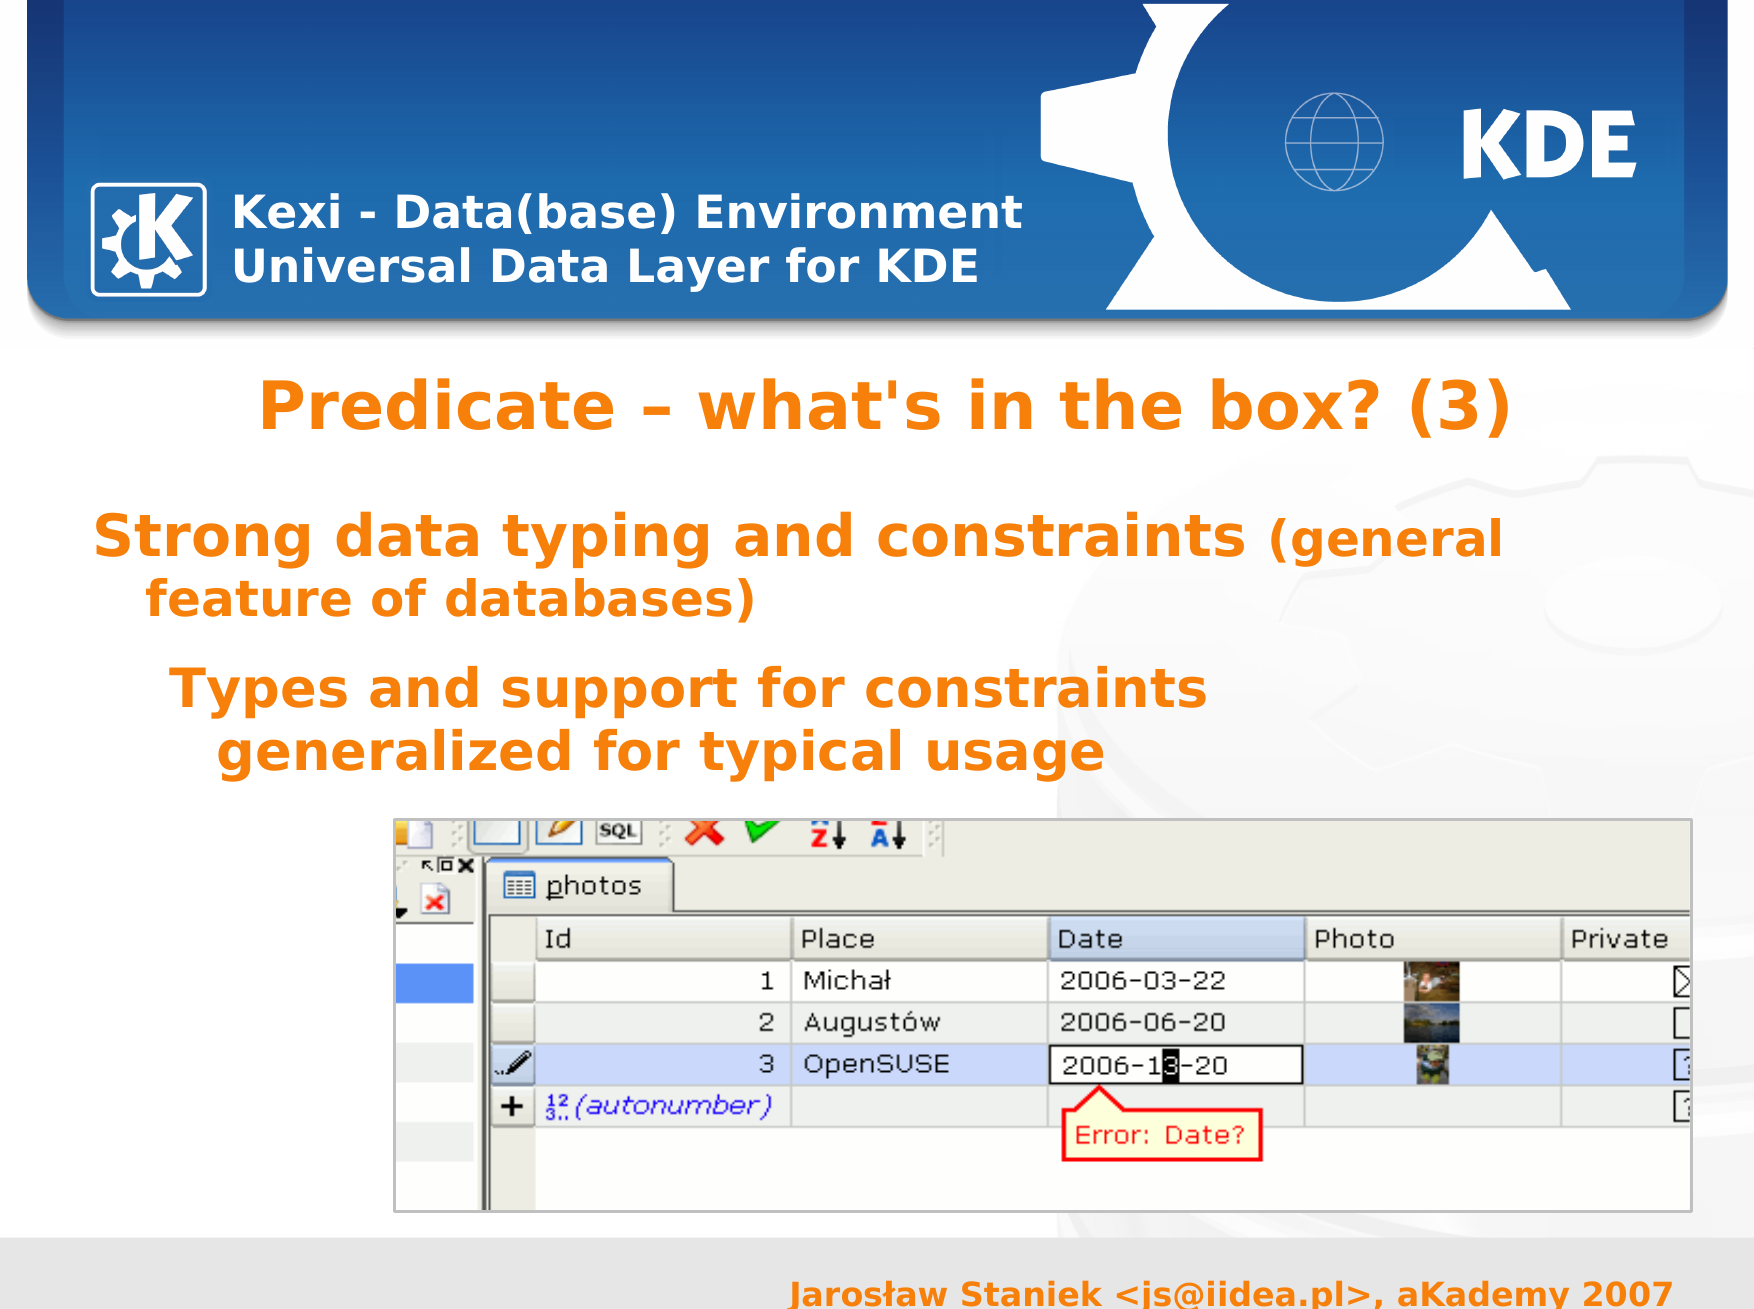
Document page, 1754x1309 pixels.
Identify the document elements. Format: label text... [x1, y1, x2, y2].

picture [395, 820, 1690, 1210]
list Strong data typing and constraints (general feature of databases) Types and support for constraints generalized for typical usage [75, 501, 1536, 827]
picture [0, 0, 1754, 349]
title Predicate – what's in the box? (3) [41, 369, 1731, 445]
